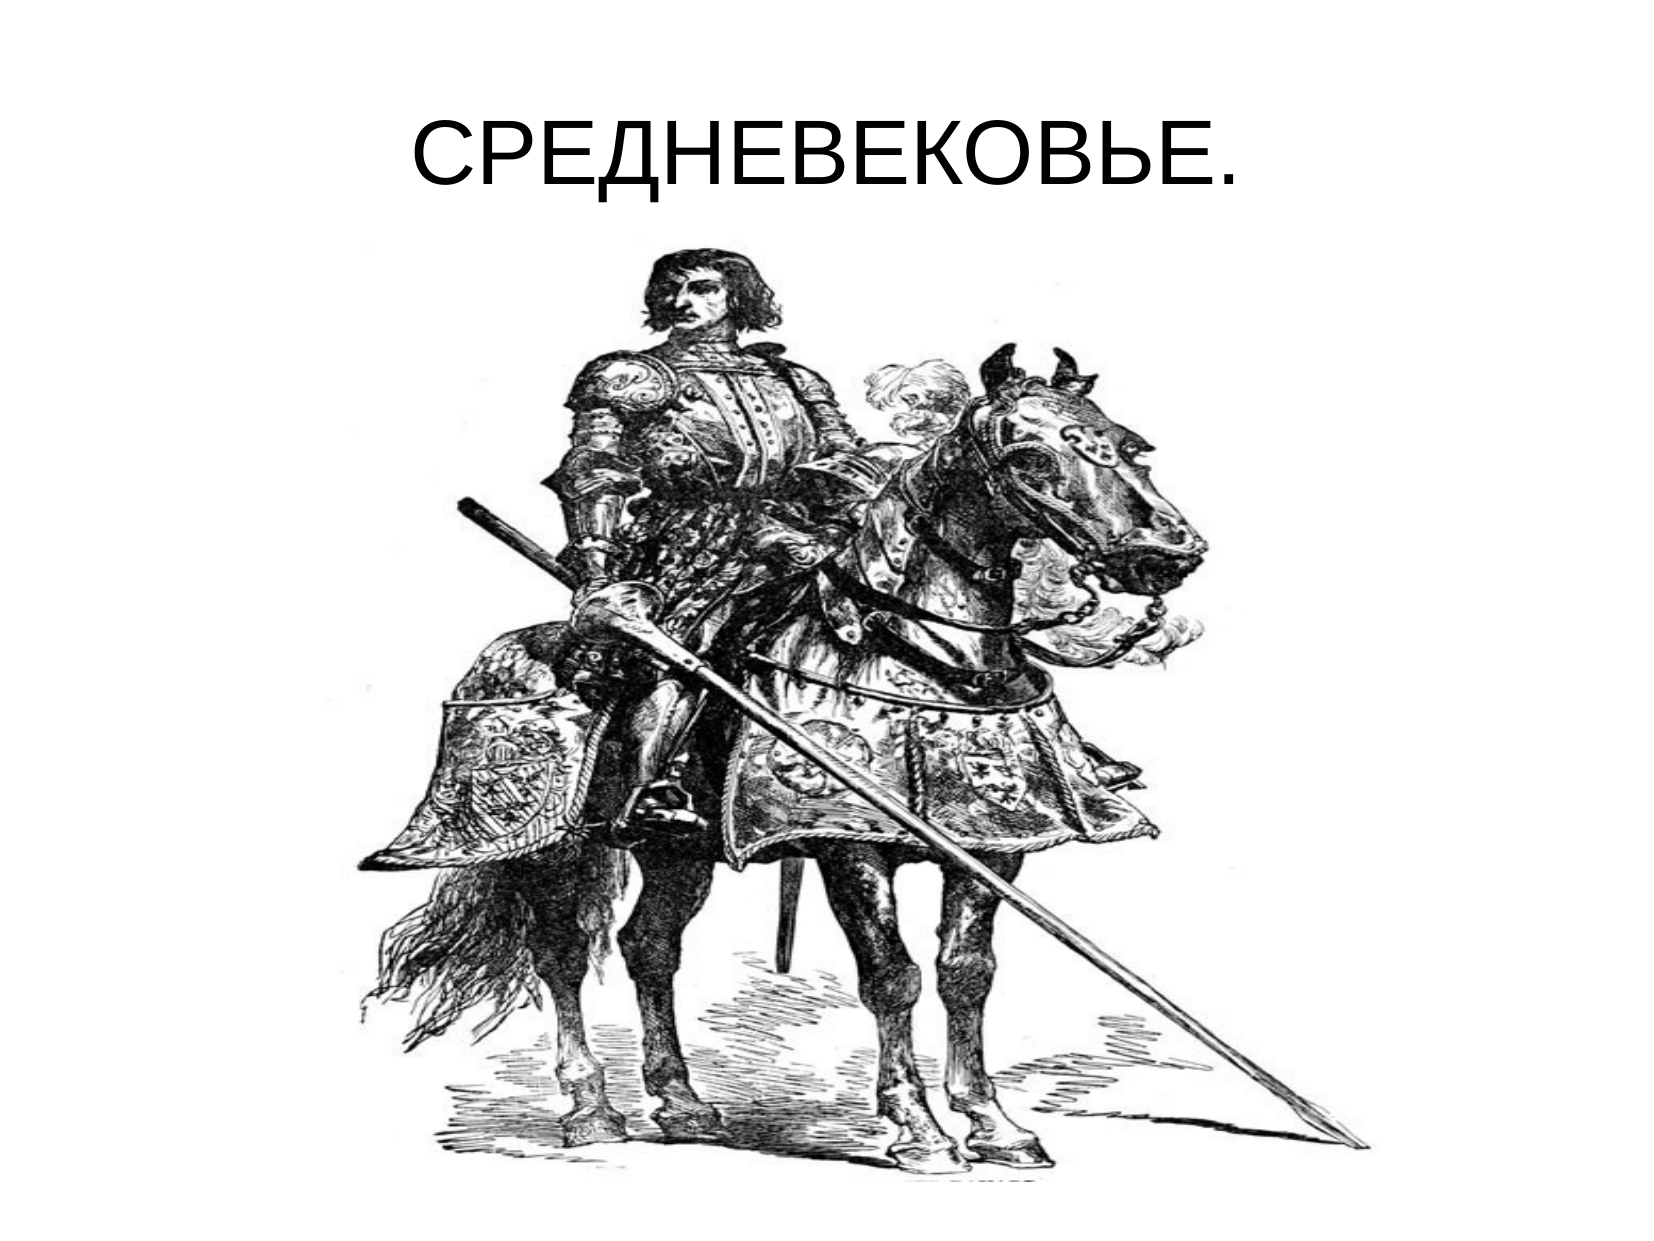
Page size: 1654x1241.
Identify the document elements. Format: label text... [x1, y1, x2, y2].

title СРЕДНЕВЕКОВЬЕ. [82, 56, 1571, 250]
picture [324, 250, 1388, 1182]
